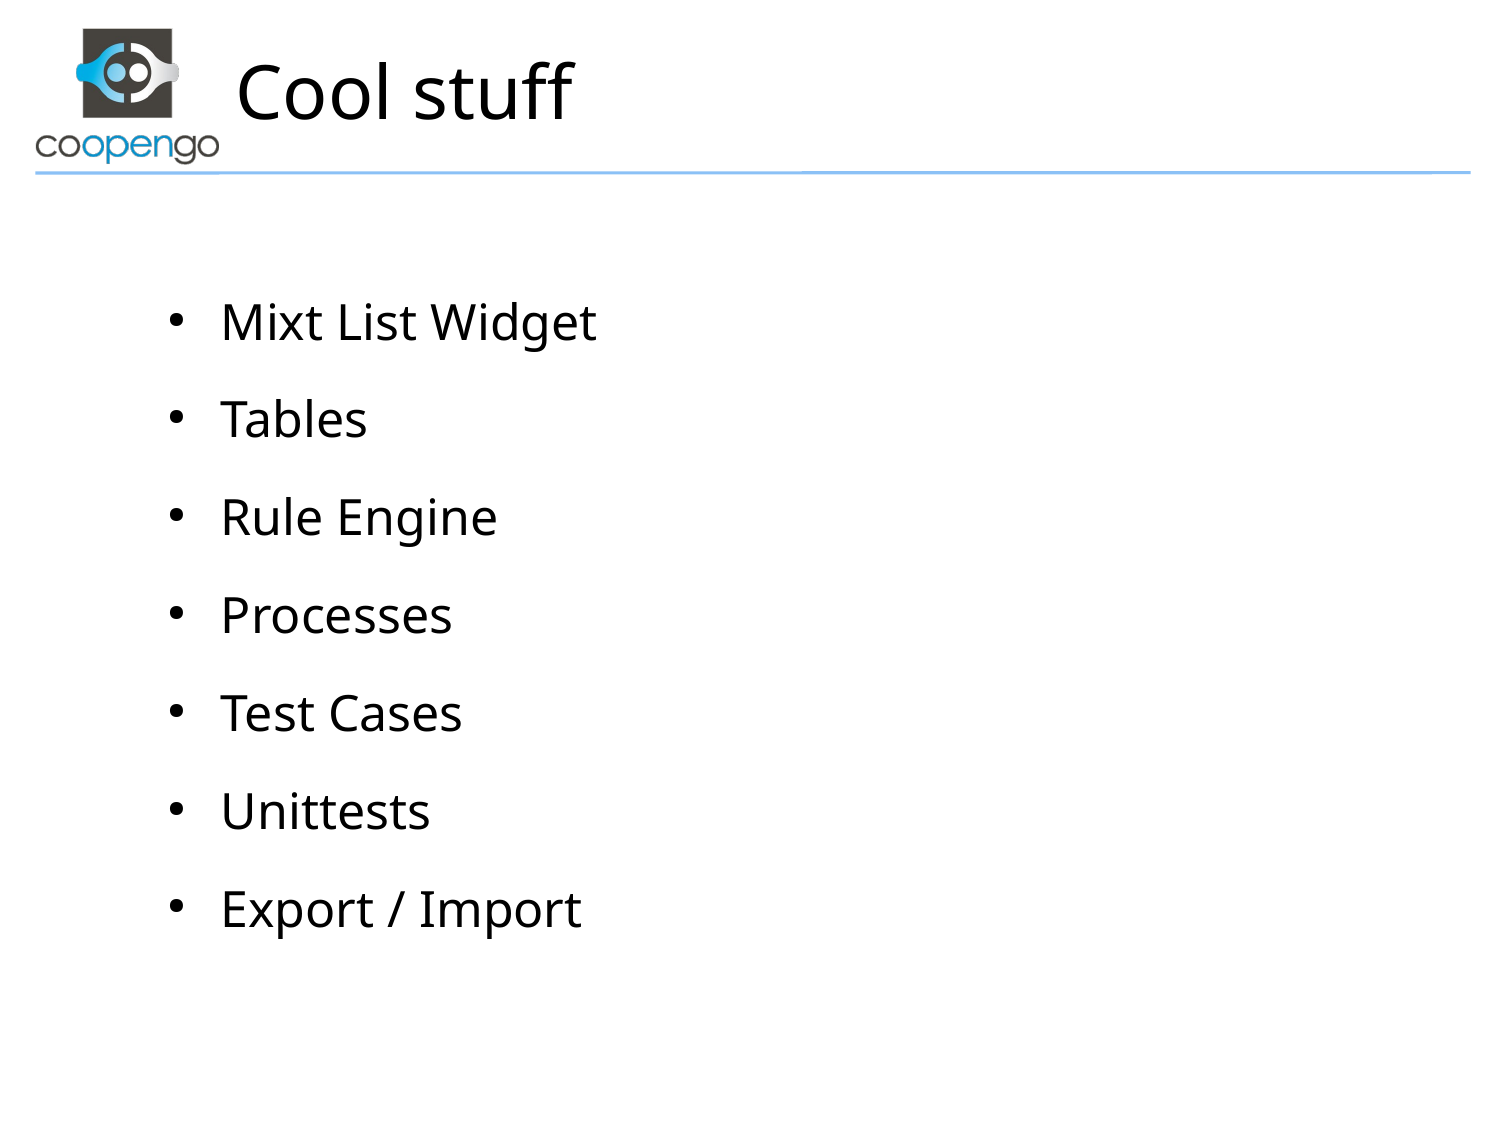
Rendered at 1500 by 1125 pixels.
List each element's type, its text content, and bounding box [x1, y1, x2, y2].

picture [35, 28, 219, 165]
title Cool stuff [235, 7, 1471, 173]
list Mixt List Widget Tables Rule Engine Processes Test Cases Unittests Export / Import [150, 286, 1350, 993]
